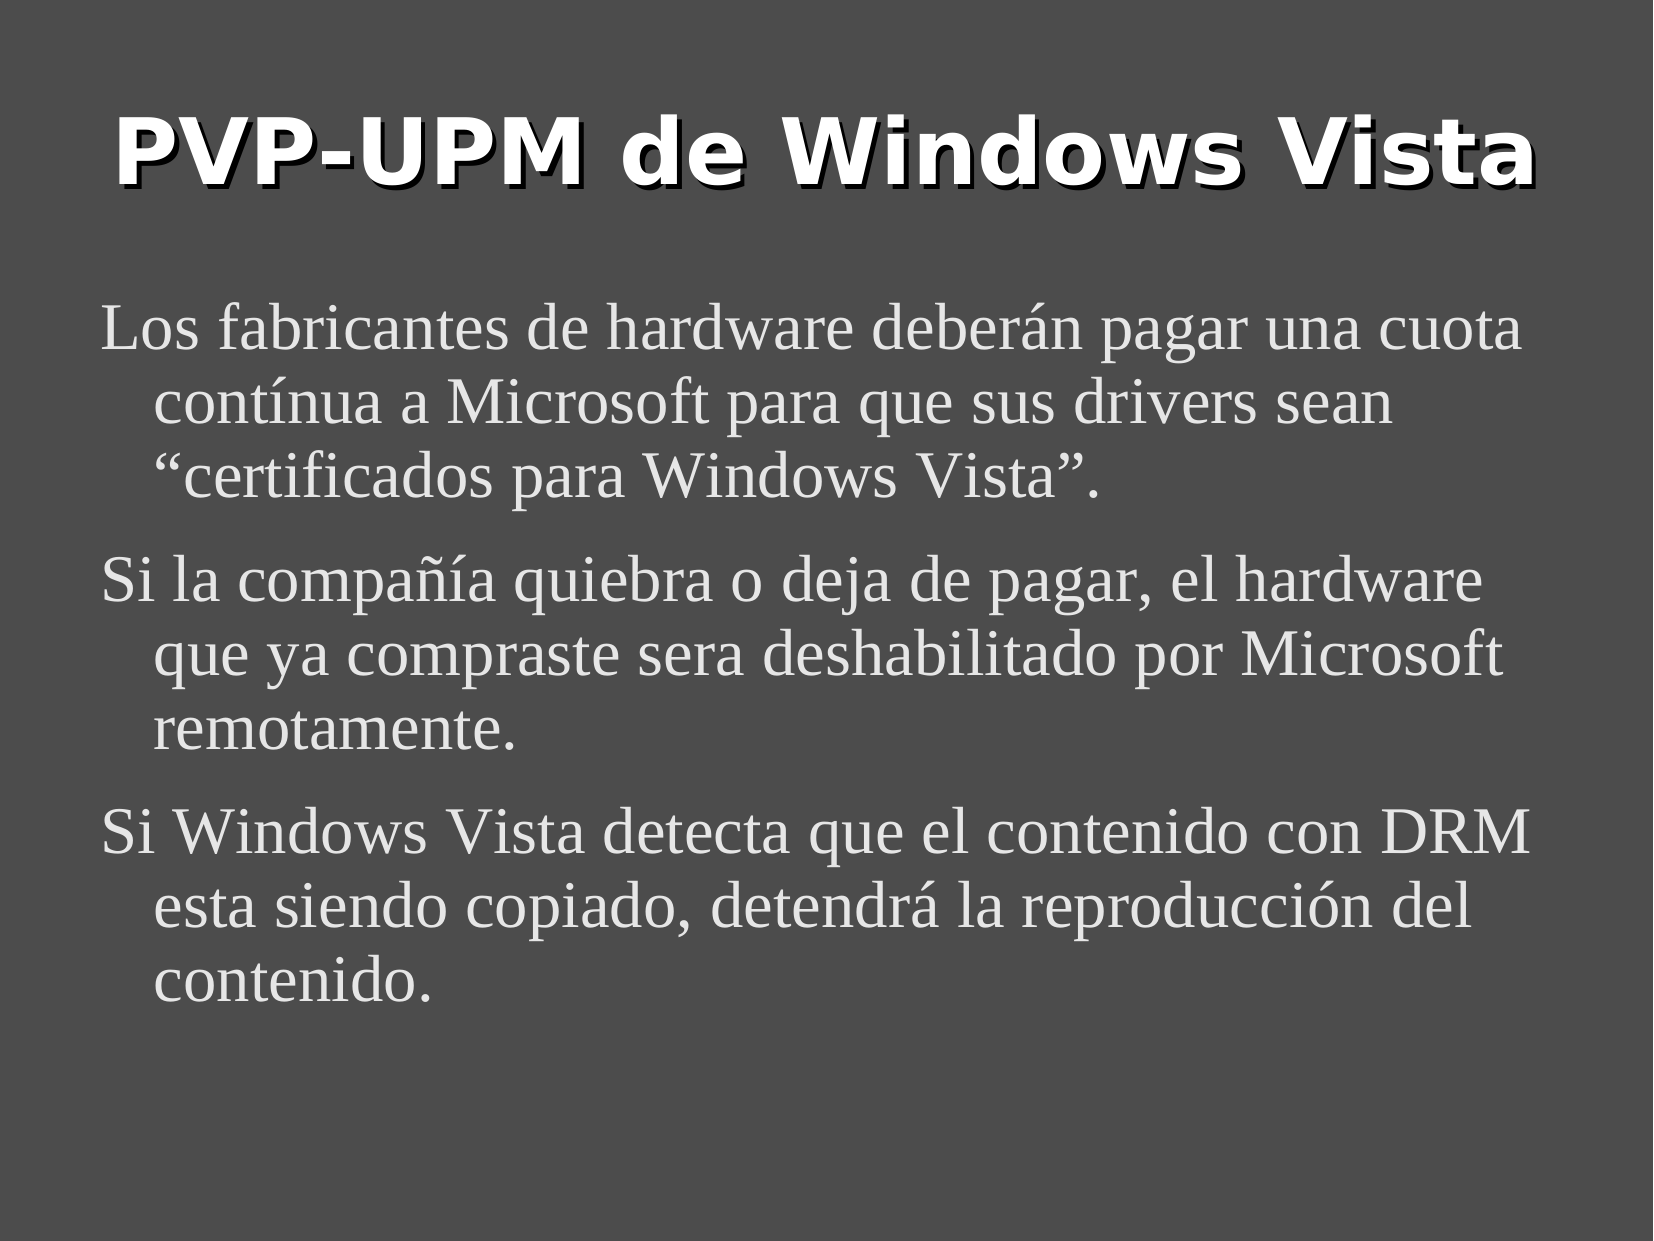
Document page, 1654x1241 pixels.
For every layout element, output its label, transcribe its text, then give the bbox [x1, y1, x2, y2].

title PVP-UPM de Windows Vista [82, 56, 1571, 250]
list Los fabricantes de hardware deberán pagar una cuota contínua a Microsoft para que sus drivers sean “certificados para Windows Vista”. Si la compañía quiebra o deja de pagar, el hardware que ya compraste sera deshabilitado por Microsoft remotamente. Si Windows Vista detecta que el contenido con DRM esta siendo copiado, detendrá la reproducción del contenido. [82, 290, 1571, 1095]
